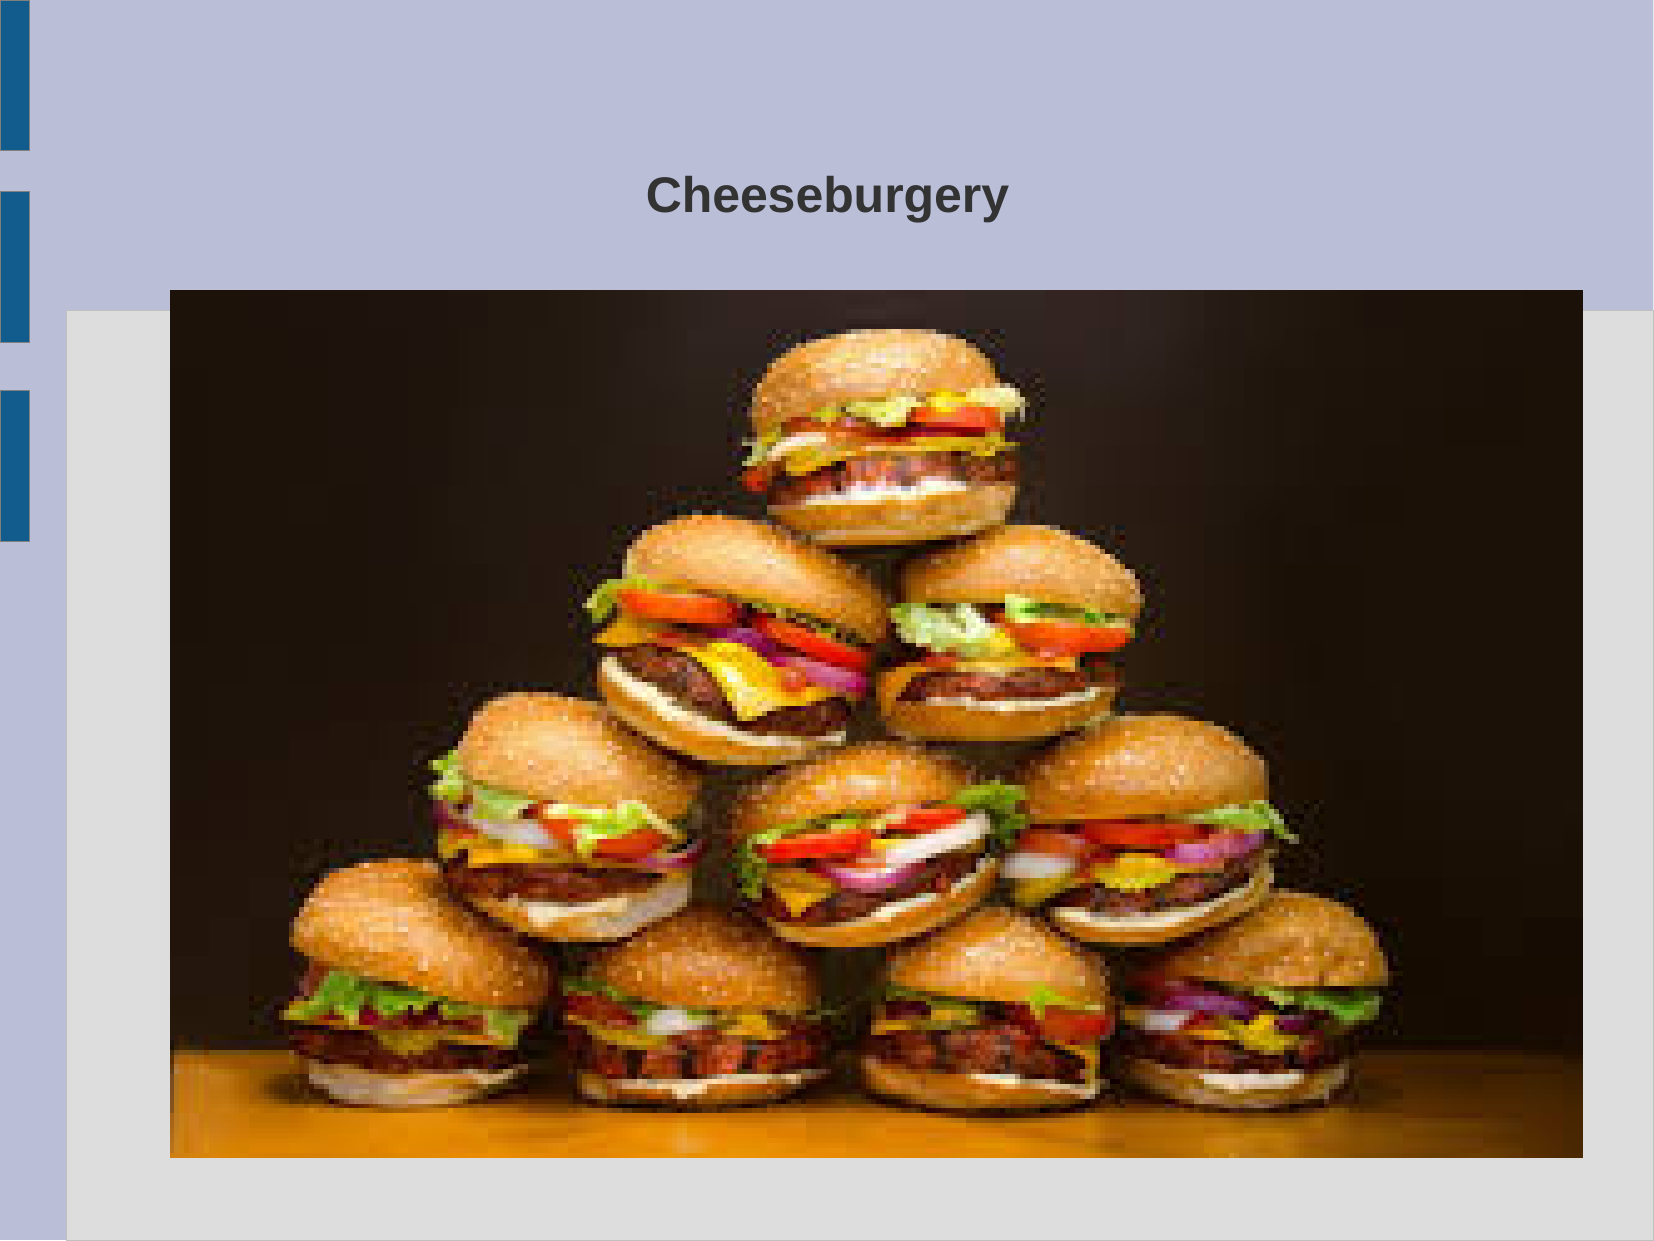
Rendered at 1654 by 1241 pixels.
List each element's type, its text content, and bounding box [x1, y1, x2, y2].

picture [170, 290, 1583, 1158]
title Cheeseburgery [121, 91, 1534, 299]
